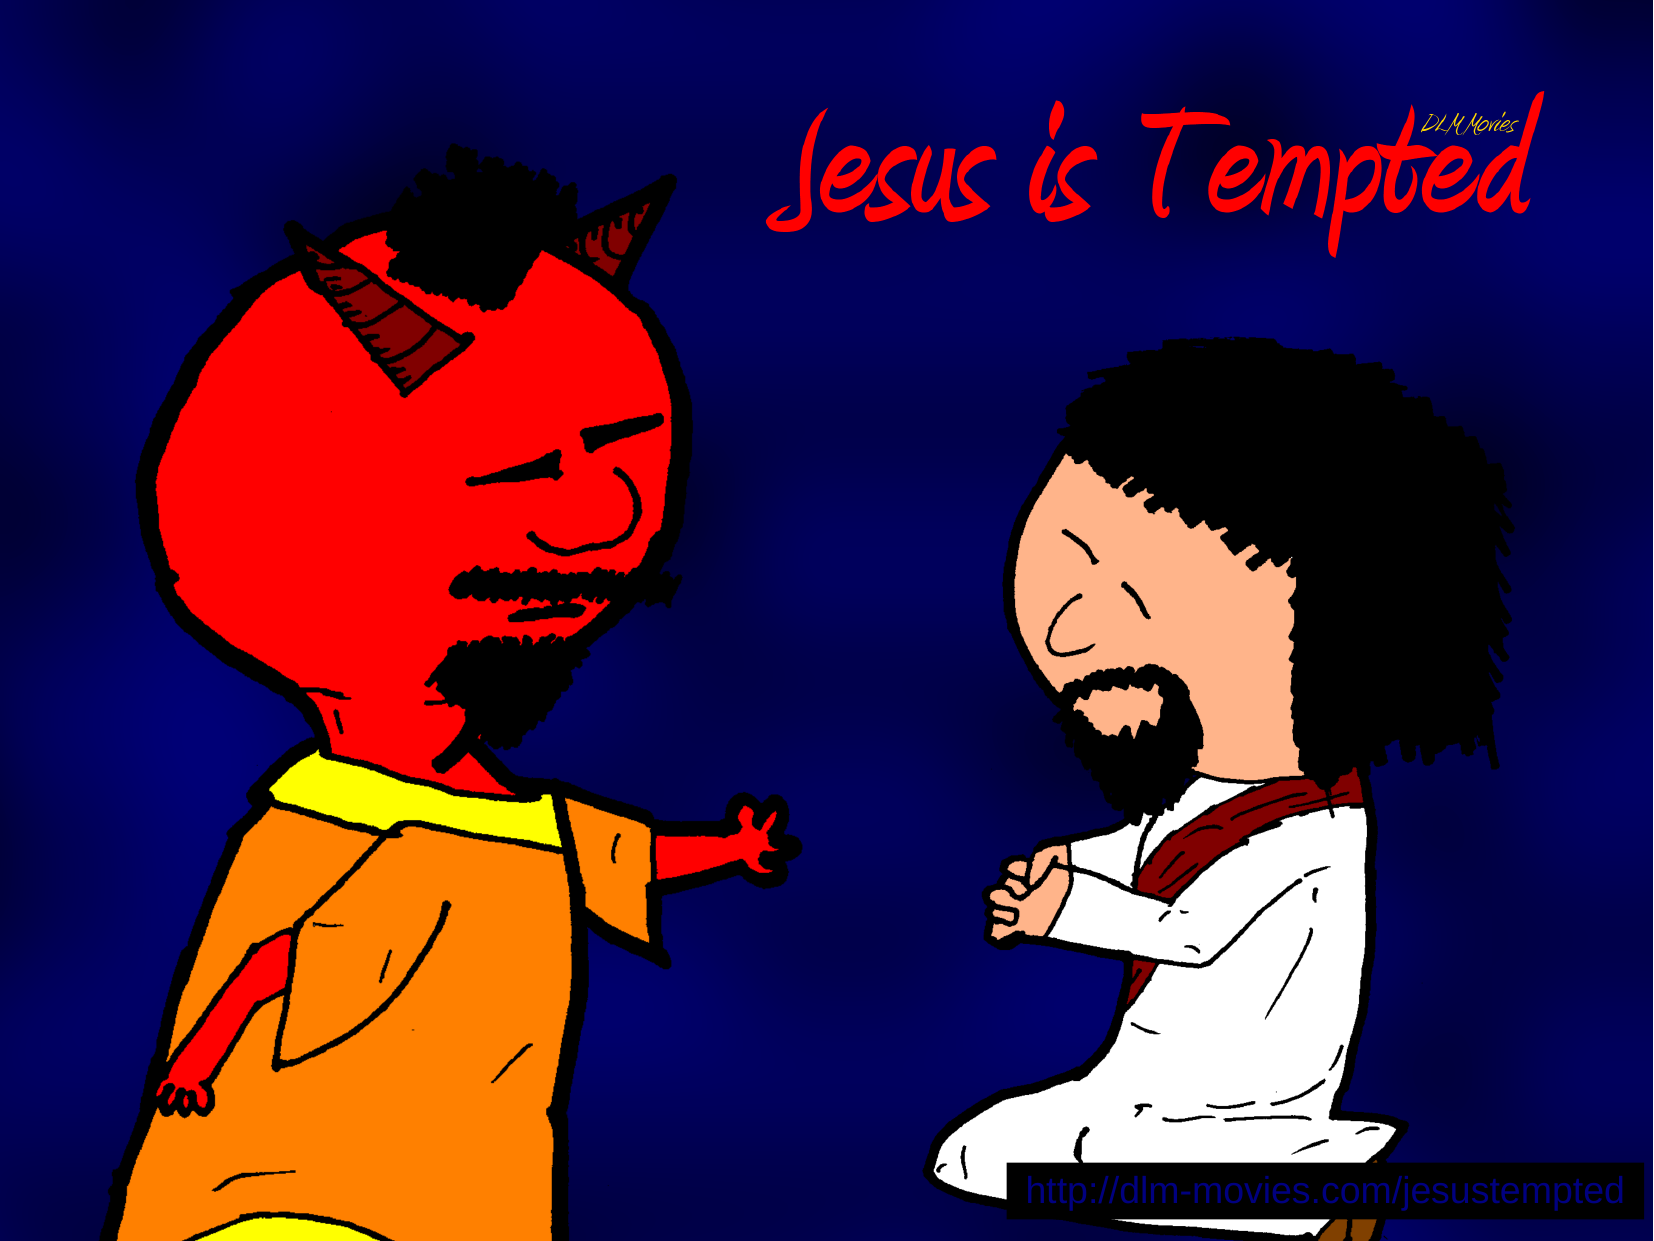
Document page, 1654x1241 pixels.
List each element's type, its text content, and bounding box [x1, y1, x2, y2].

text_box http://dlm-movies.com/jesustempted [1006, 1162, 1645, 1220]
picture [0, 0, 1653, 1241]
